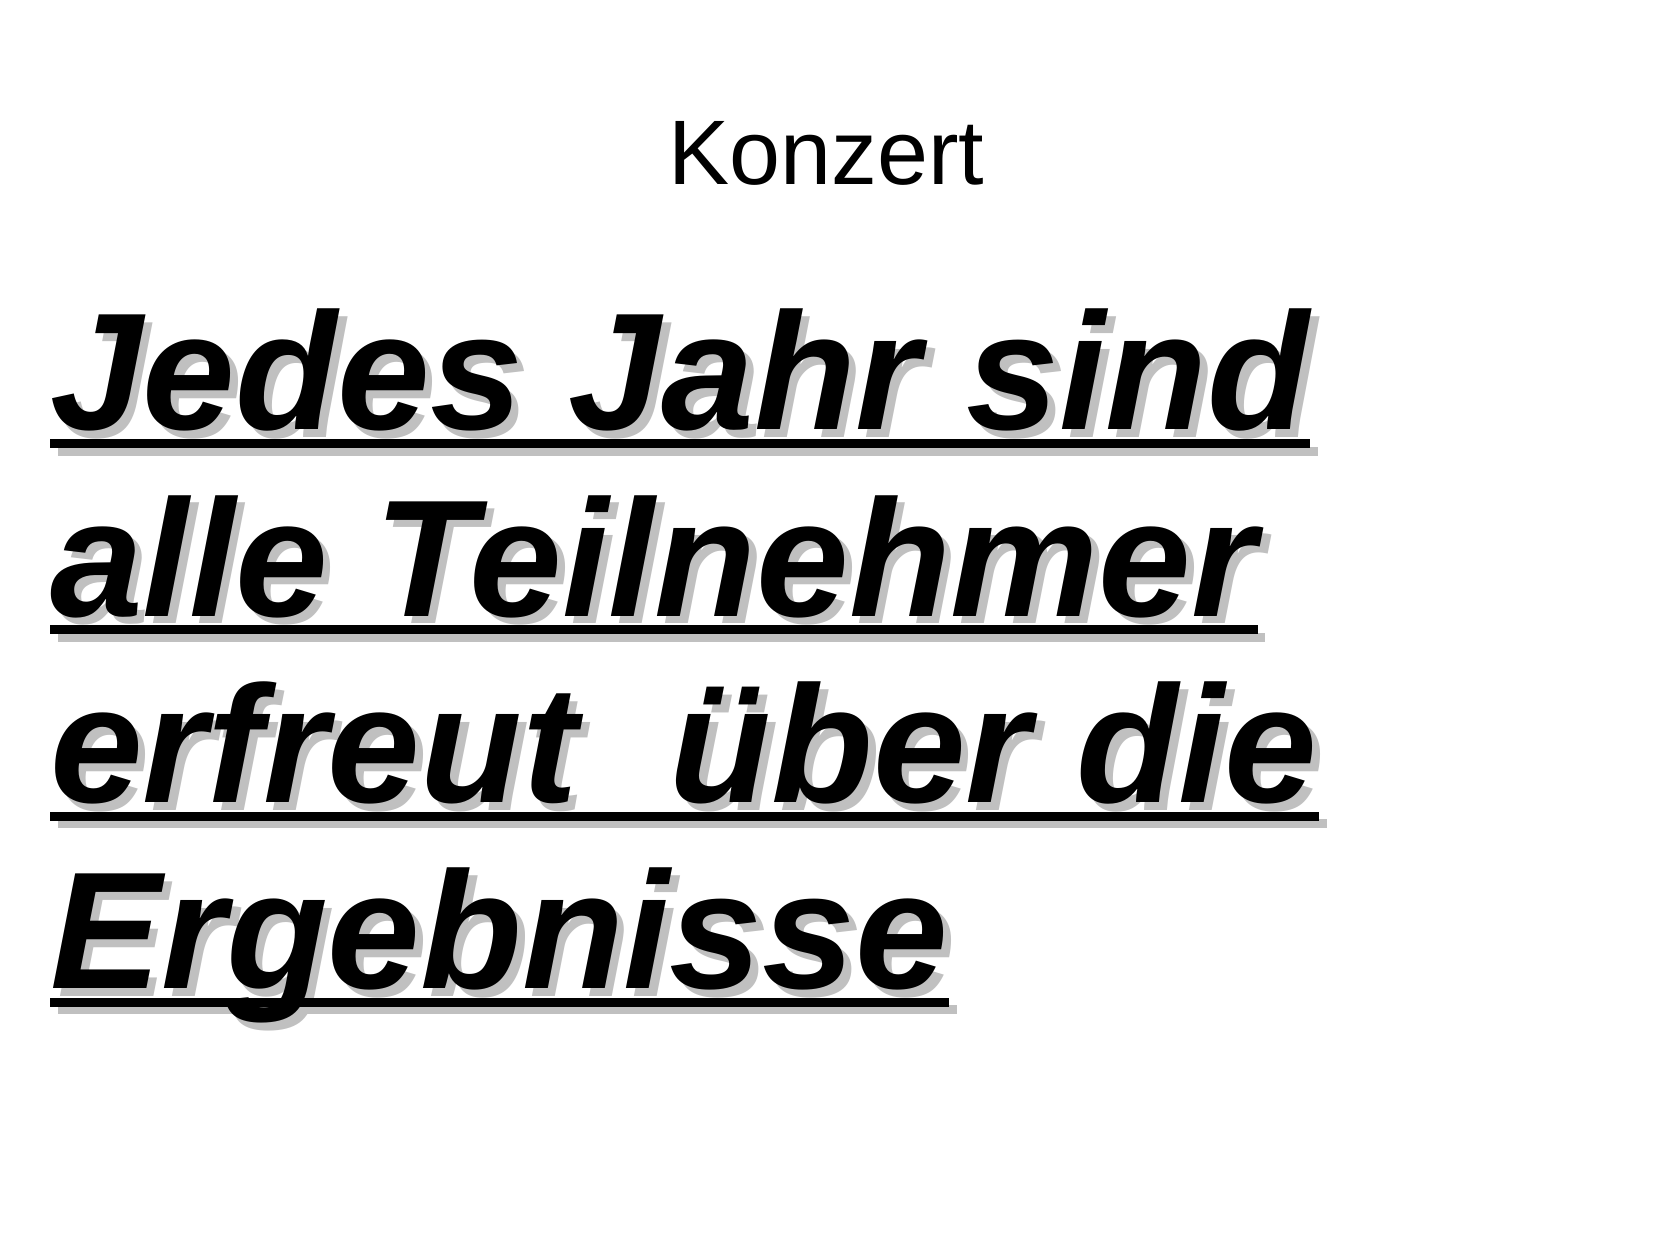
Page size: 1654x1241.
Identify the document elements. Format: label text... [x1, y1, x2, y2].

title Konzert [82, 49, 1571, 257]
text_box Jedes Jahr sind alle Teilnehmer erfreut über die Ergebnisse [35, 271, 1607, 1229]
